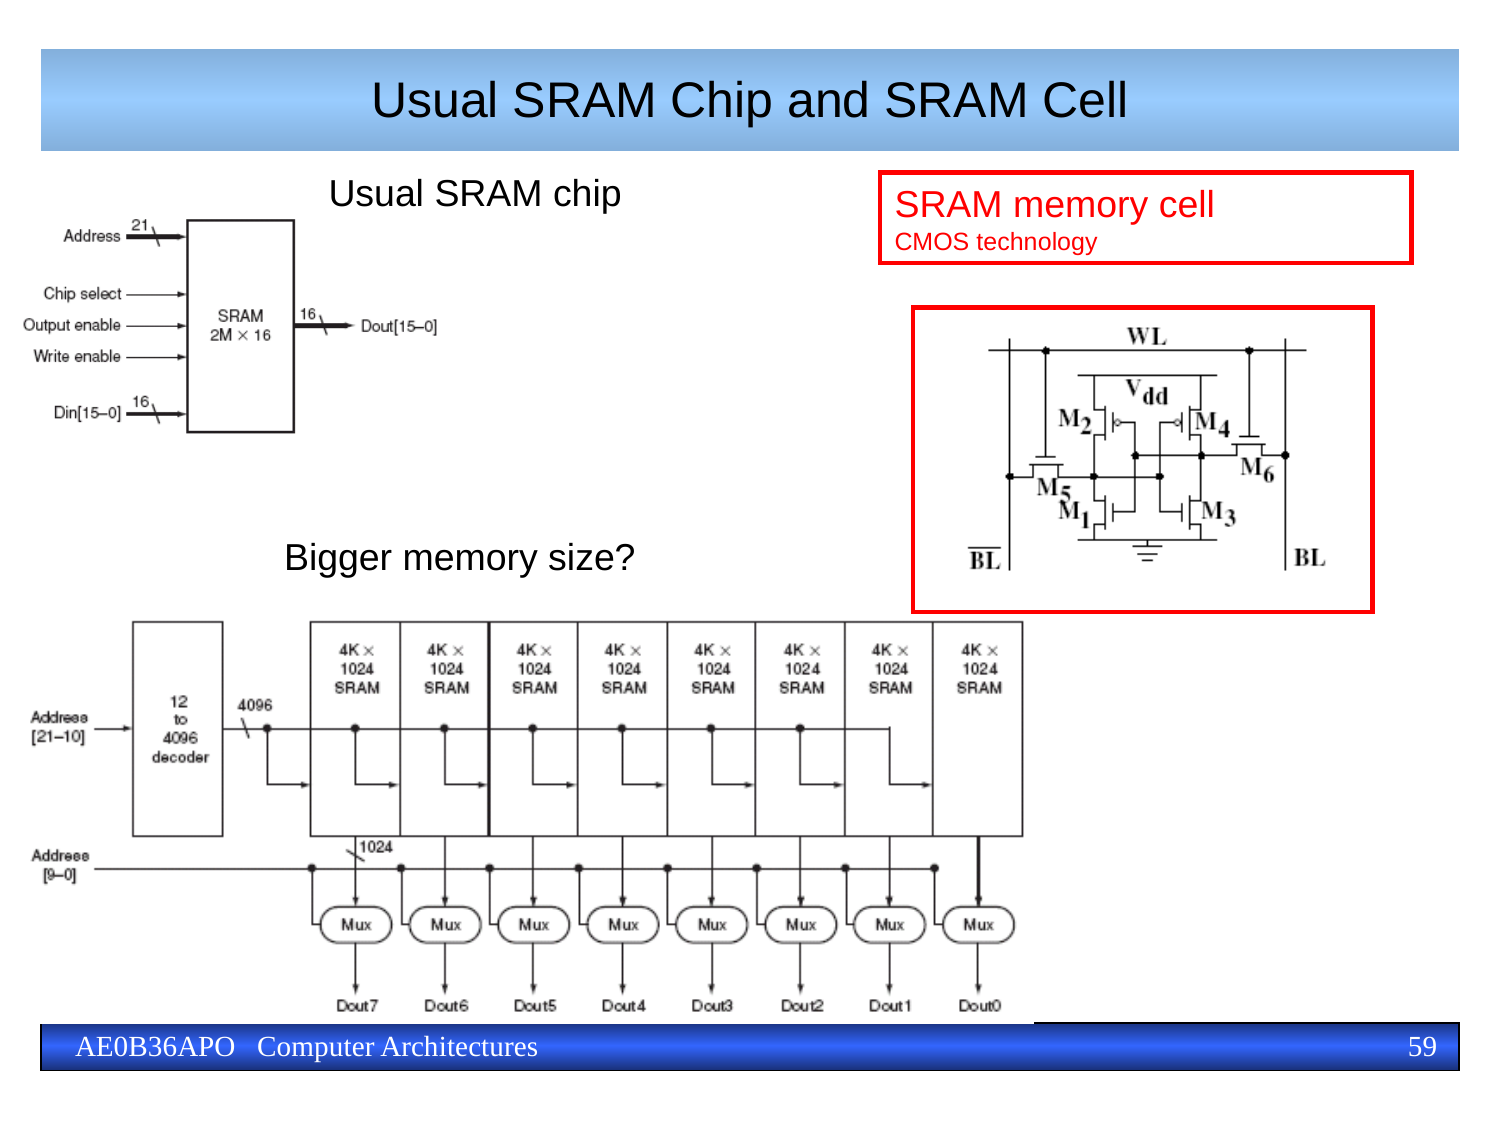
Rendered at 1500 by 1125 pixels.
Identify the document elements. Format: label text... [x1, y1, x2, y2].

picture [0, 208, 444, 436]
picture [915, 309, 1371, 610]
text_box Usual SRAM chip [300, 160, 648, 222]
title Usual SRAM Chip and SRAM Cell [41, 49, 1459, 151]
picture [17, 599, 1034, 1024]
text_box SRAM memory cell CMOS technology [879, 172, 1412, 264]
text_box Bigger memory size? [256, 525, 651, 586]
